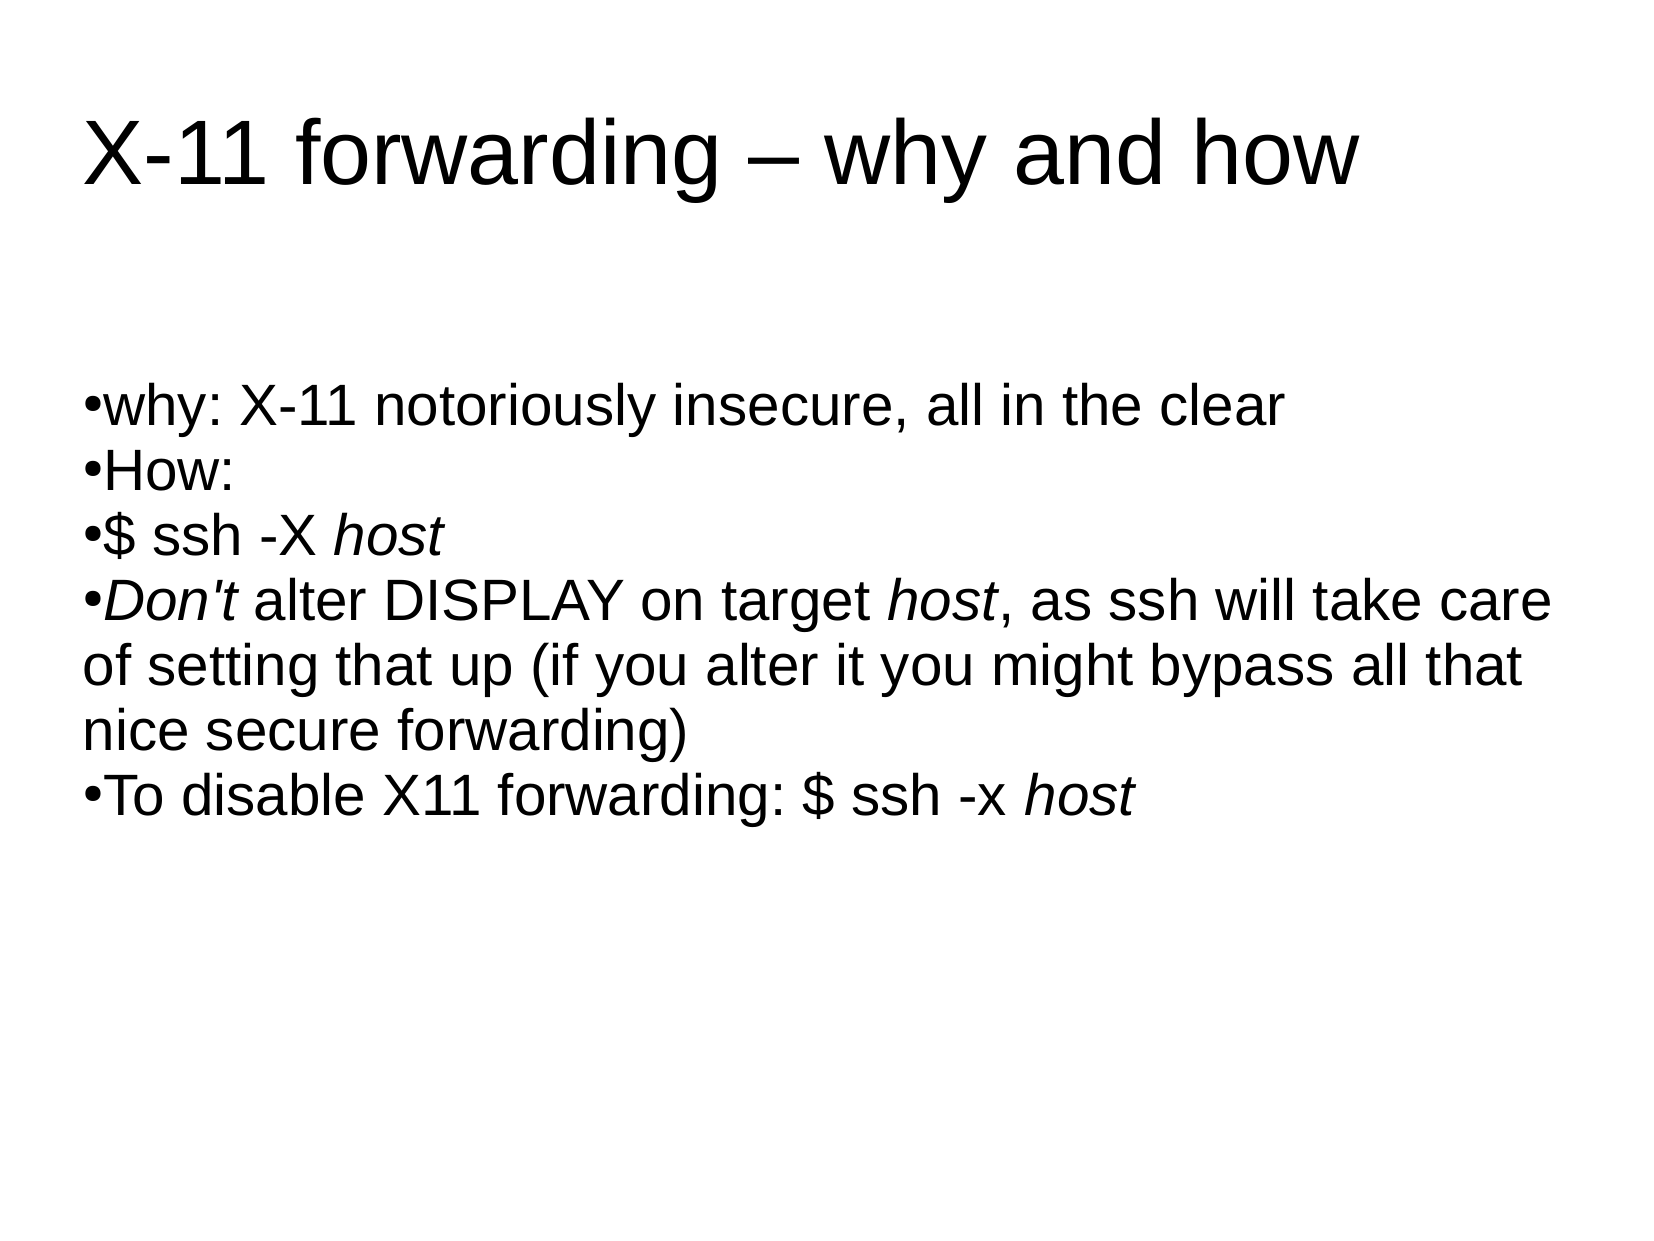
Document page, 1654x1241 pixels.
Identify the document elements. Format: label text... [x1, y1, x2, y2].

title X-11 forwarding – why and how [82, 56, 1571, 250]
subtitle why: X-11 notoriously insecure, all in the clear How: $ ssh -X host Don't alter DISPLAY on target host, as ssh will take care of setting that up (if you alter it you might bypass all that nice secure forwarding) To disable X11 forwarding: $ ssh -x host [82, 262, 1571, 938]
